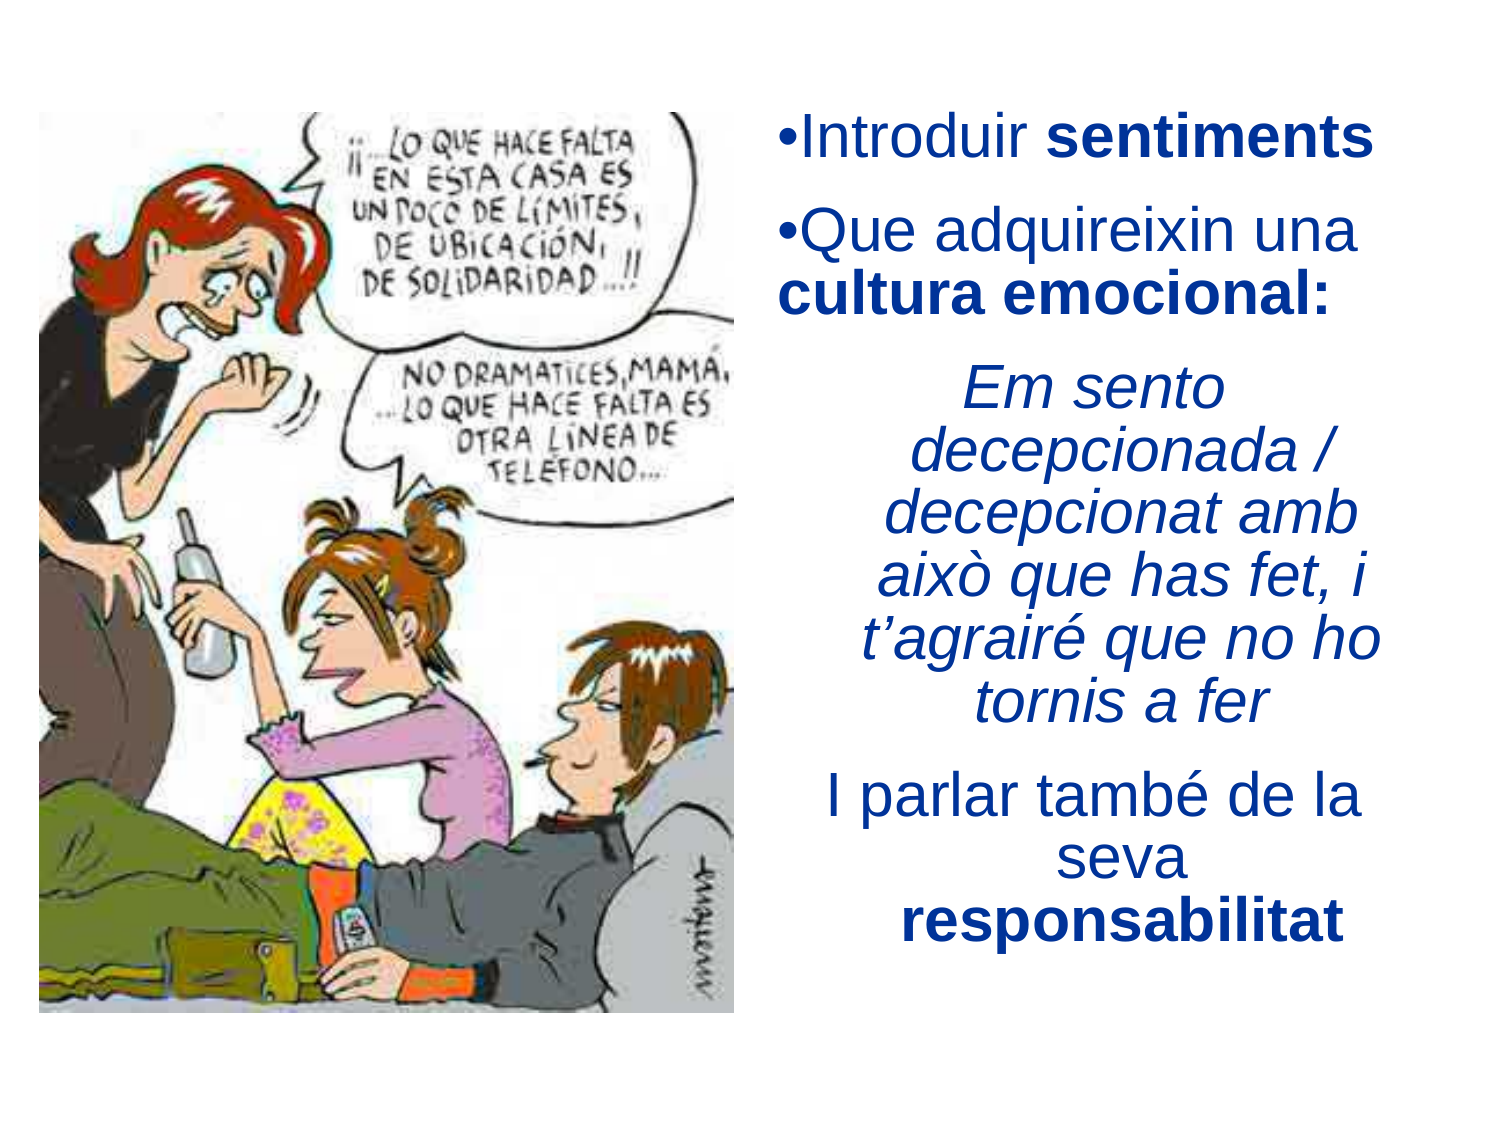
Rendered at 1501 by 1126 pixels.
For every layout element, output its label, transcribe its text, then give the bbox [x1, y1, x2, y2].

picture [39, 112, 734, 1013]
list Introduir sentiments Que adquireixin una cultura emocional: Em sento decepcionada / decepcionat amb això que has fet, i t’agrairé que no ho tornis a fer I parlar també de la seva responsabilitat [762, 100, 1426, 1001]
